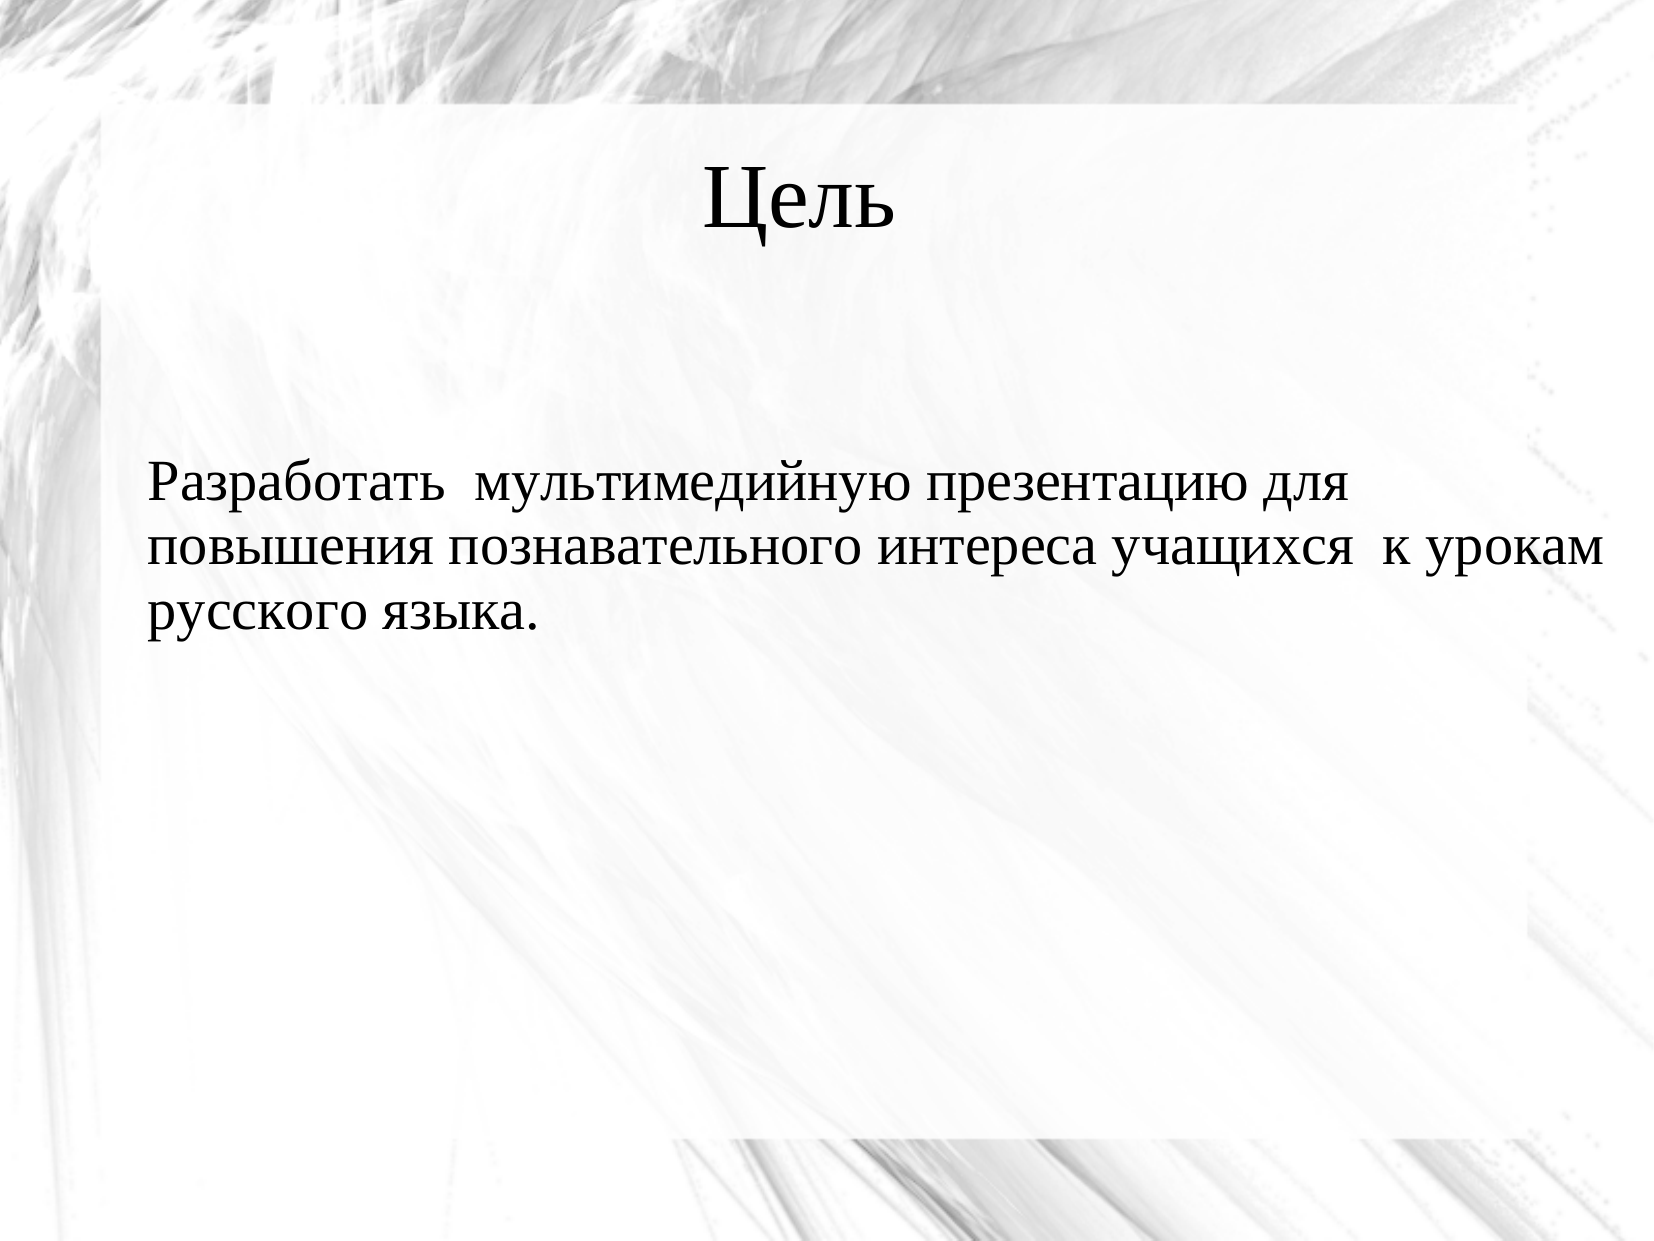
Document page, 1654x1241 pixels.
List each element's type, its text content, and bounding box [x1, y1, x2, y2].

picture [0, 0, 1654, 1241]
title Цель [118, 112, 1506, 281]
list Разработать мультимедийную презентацию для повышения познавательного интереса учащихся к урокам русского языка. [147, 354, 1636, 1173]
